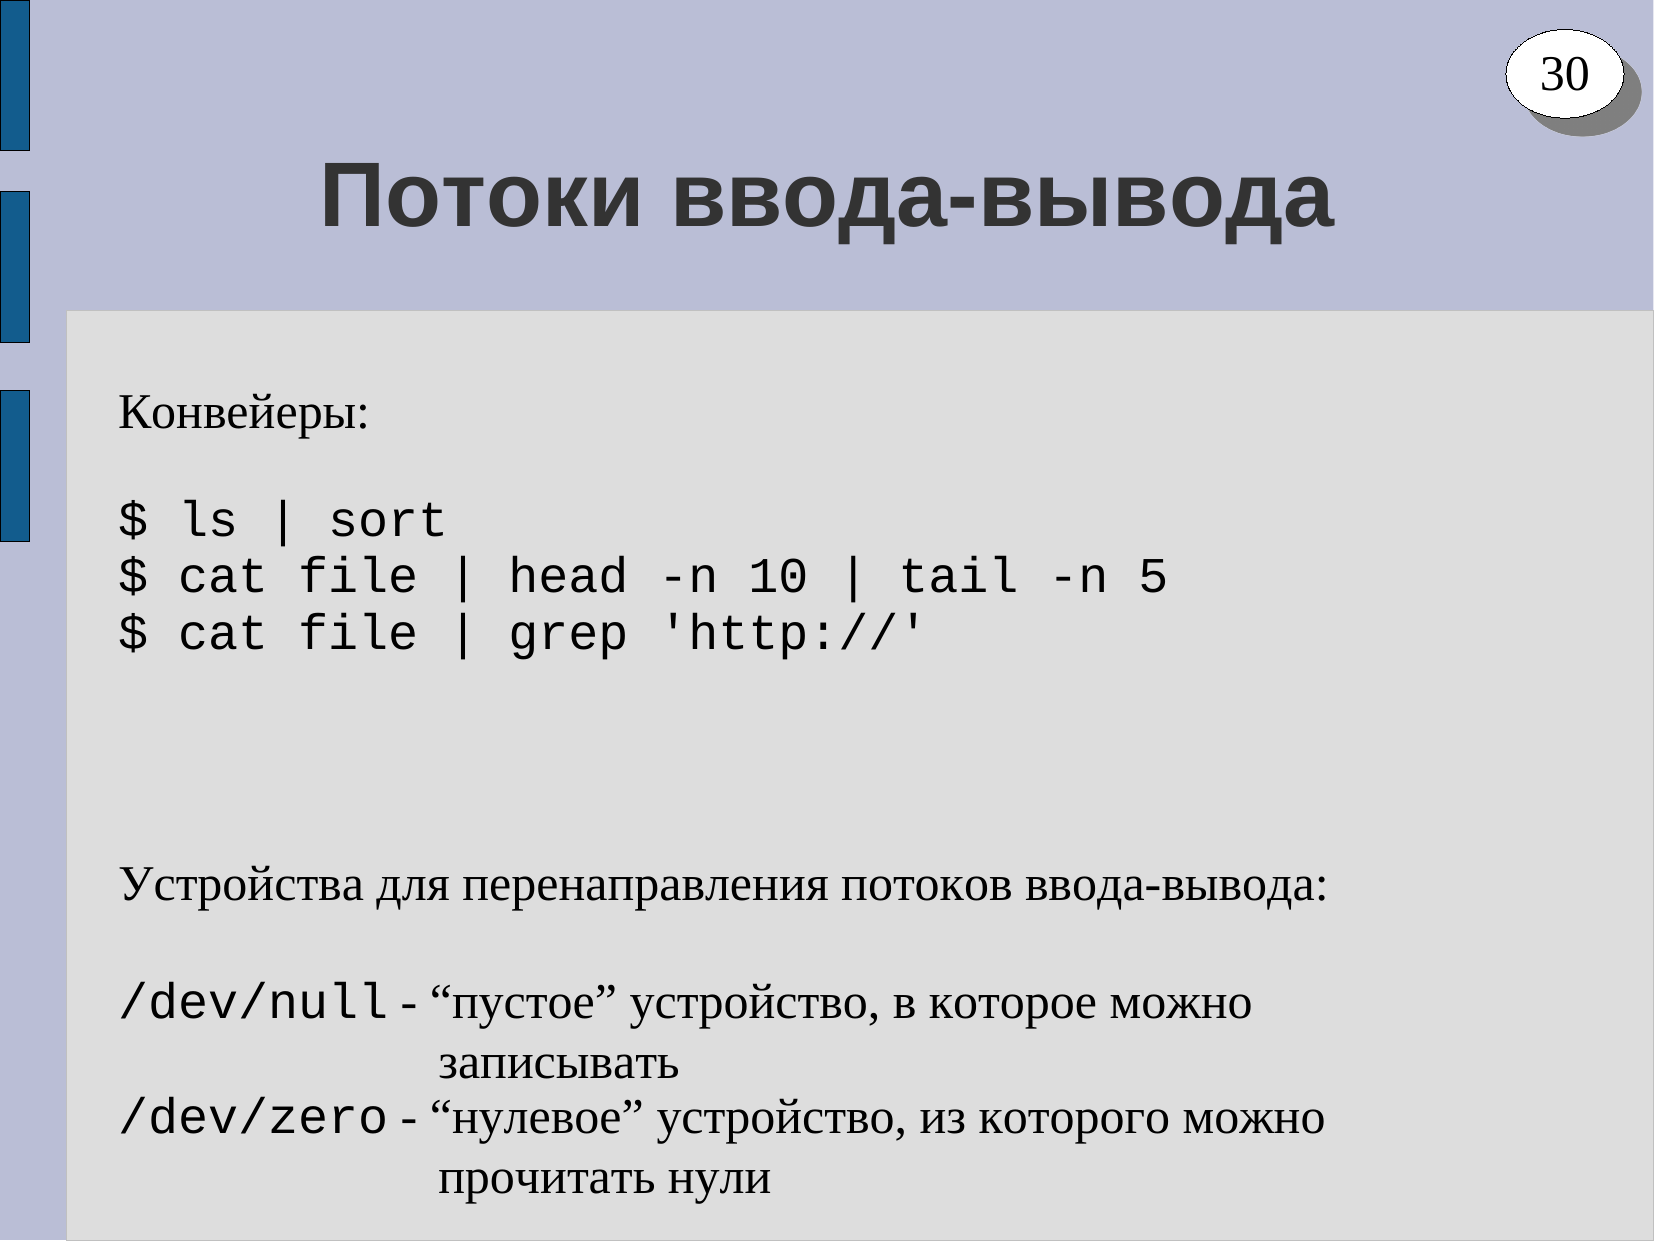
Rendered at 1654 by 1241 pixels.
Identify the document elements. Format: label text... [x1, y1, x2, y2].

text_box 30 [1505, 29, 1625, 119]
text_box /dev/null - “пустое” устройство, в которое можно записывать /dev/zero - “нулевое” устройство, из которого можно прочитать нули [118, 974, 1326, 1205]
text_box Конвейеры: $ ls | sort $ cat file | head -n 10 | tail -n 5 $ cat file | grep 'http://' [118, 383, 1169, 665]
text_box Устройства для перенаправления потоков ввода-вывода: [118, 856, 1330, 912]
title Потоки ввода-вывода [121, 91, 1534, 299]
